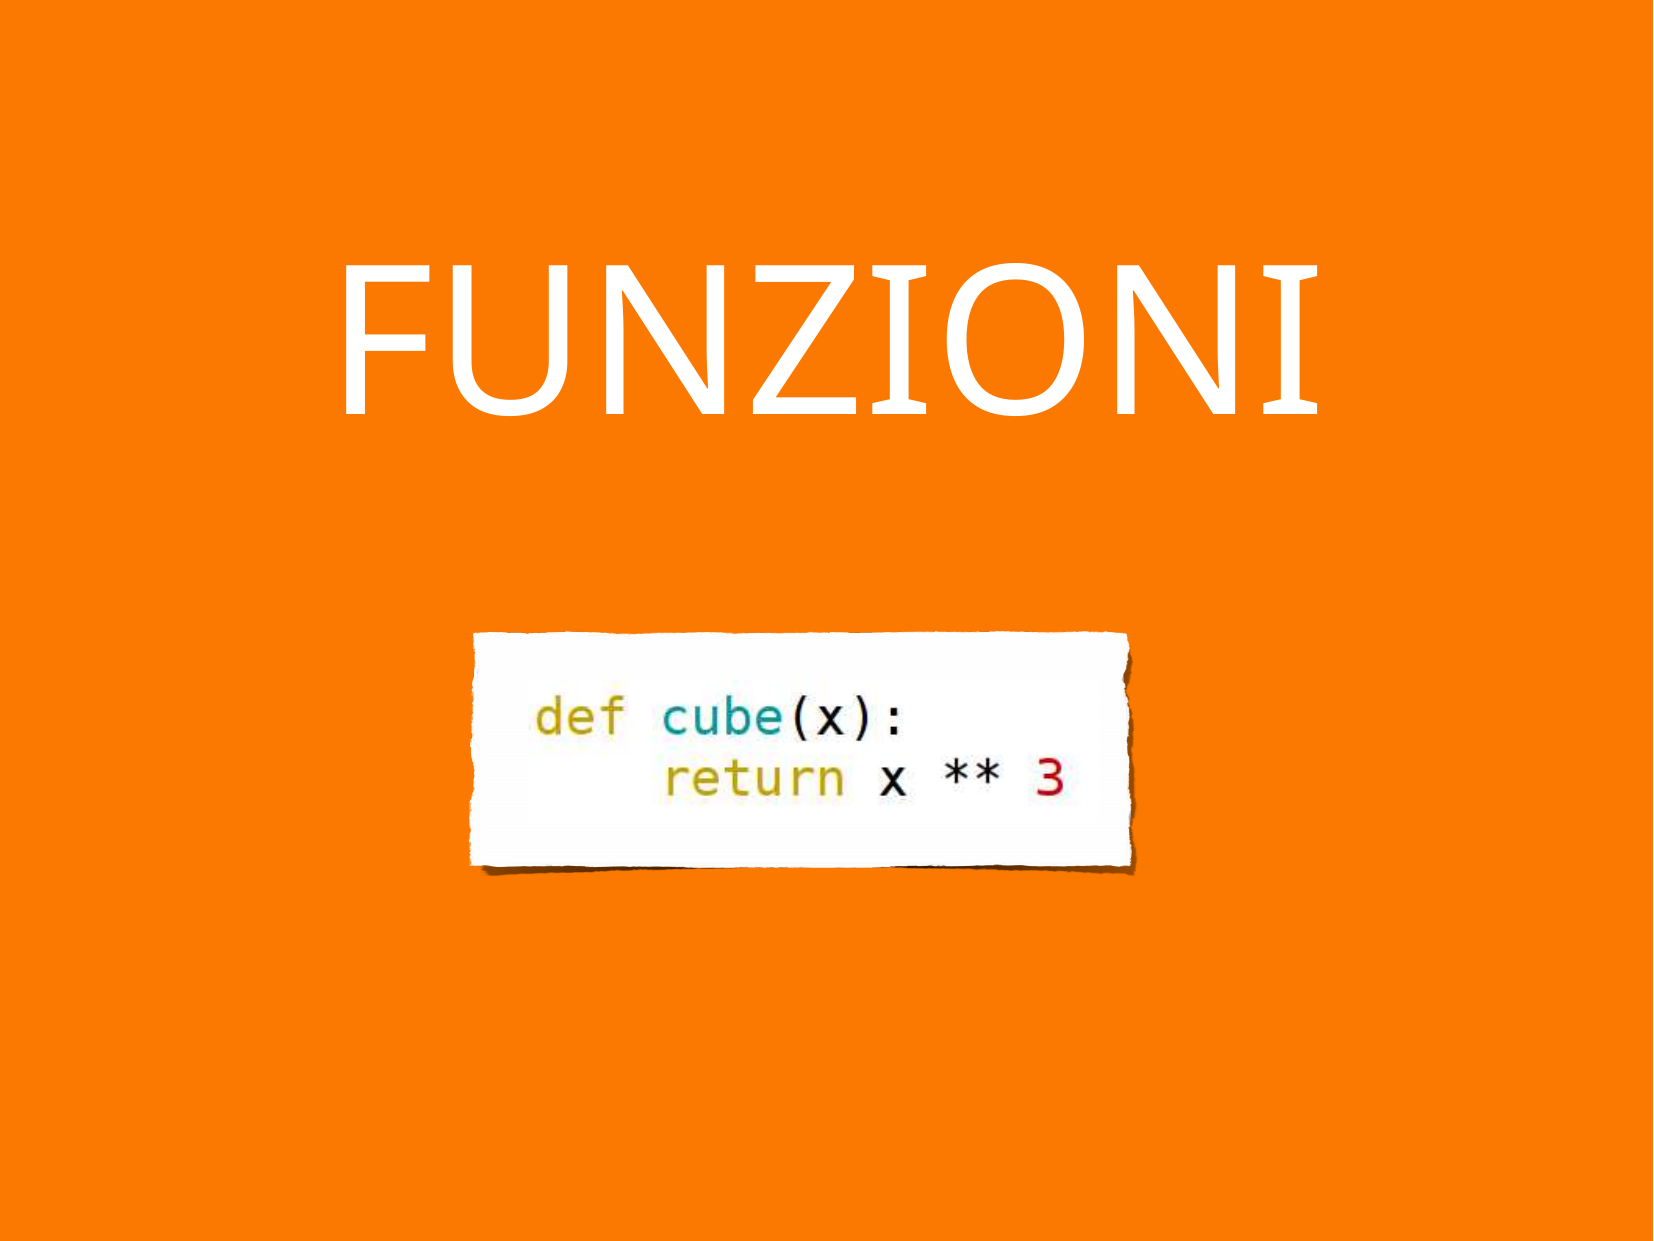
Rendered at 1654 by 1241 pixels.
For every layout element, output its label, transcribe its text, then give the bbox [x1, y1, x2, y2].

text_box FUNZIONI [0, 185, 1653, 451]
picture [465, 628, 1138, 877]
